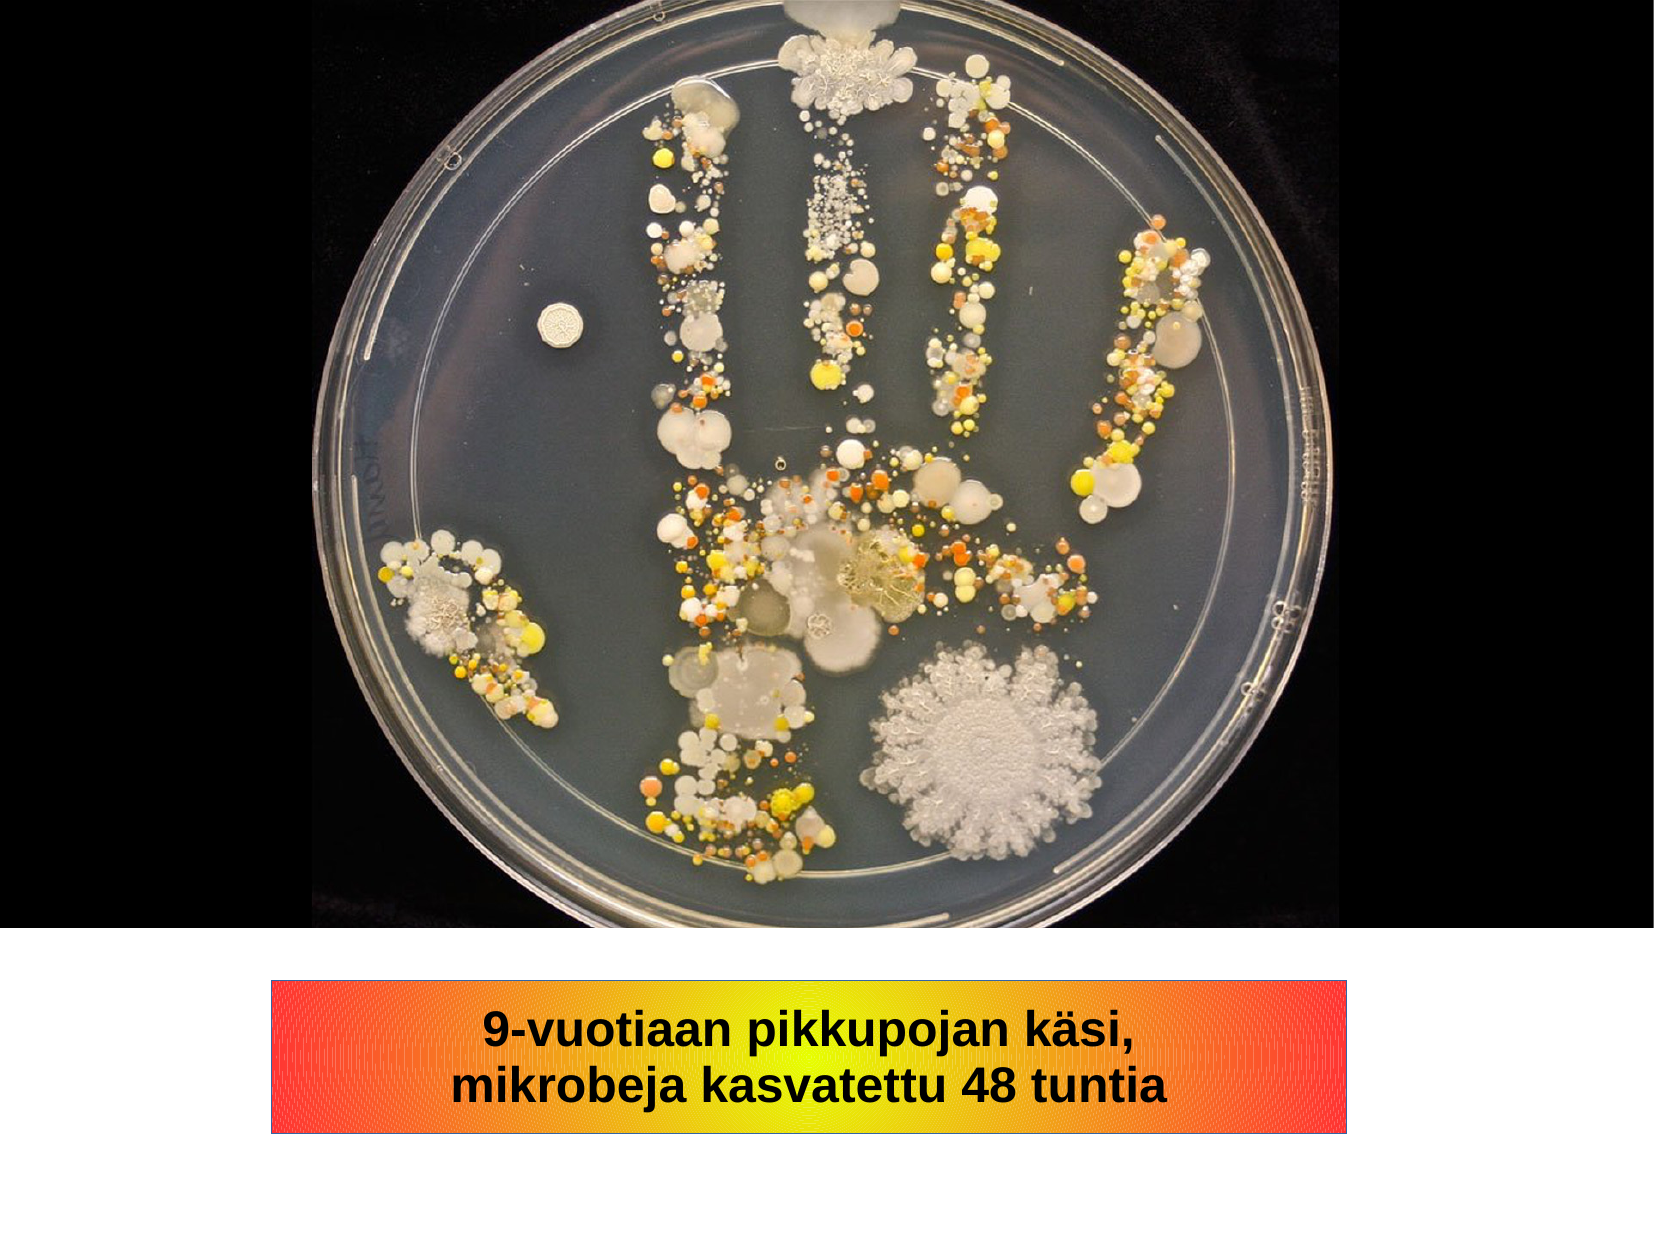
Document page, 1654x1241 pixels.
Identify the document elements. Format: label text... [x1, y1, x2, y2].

text_box 9-vuotiaan pikkupojan käsi, mikrobeja kasvatettu 48 tuntia [271, 980, 1347, 1134]
picture [0, 0, 1654, 928]
